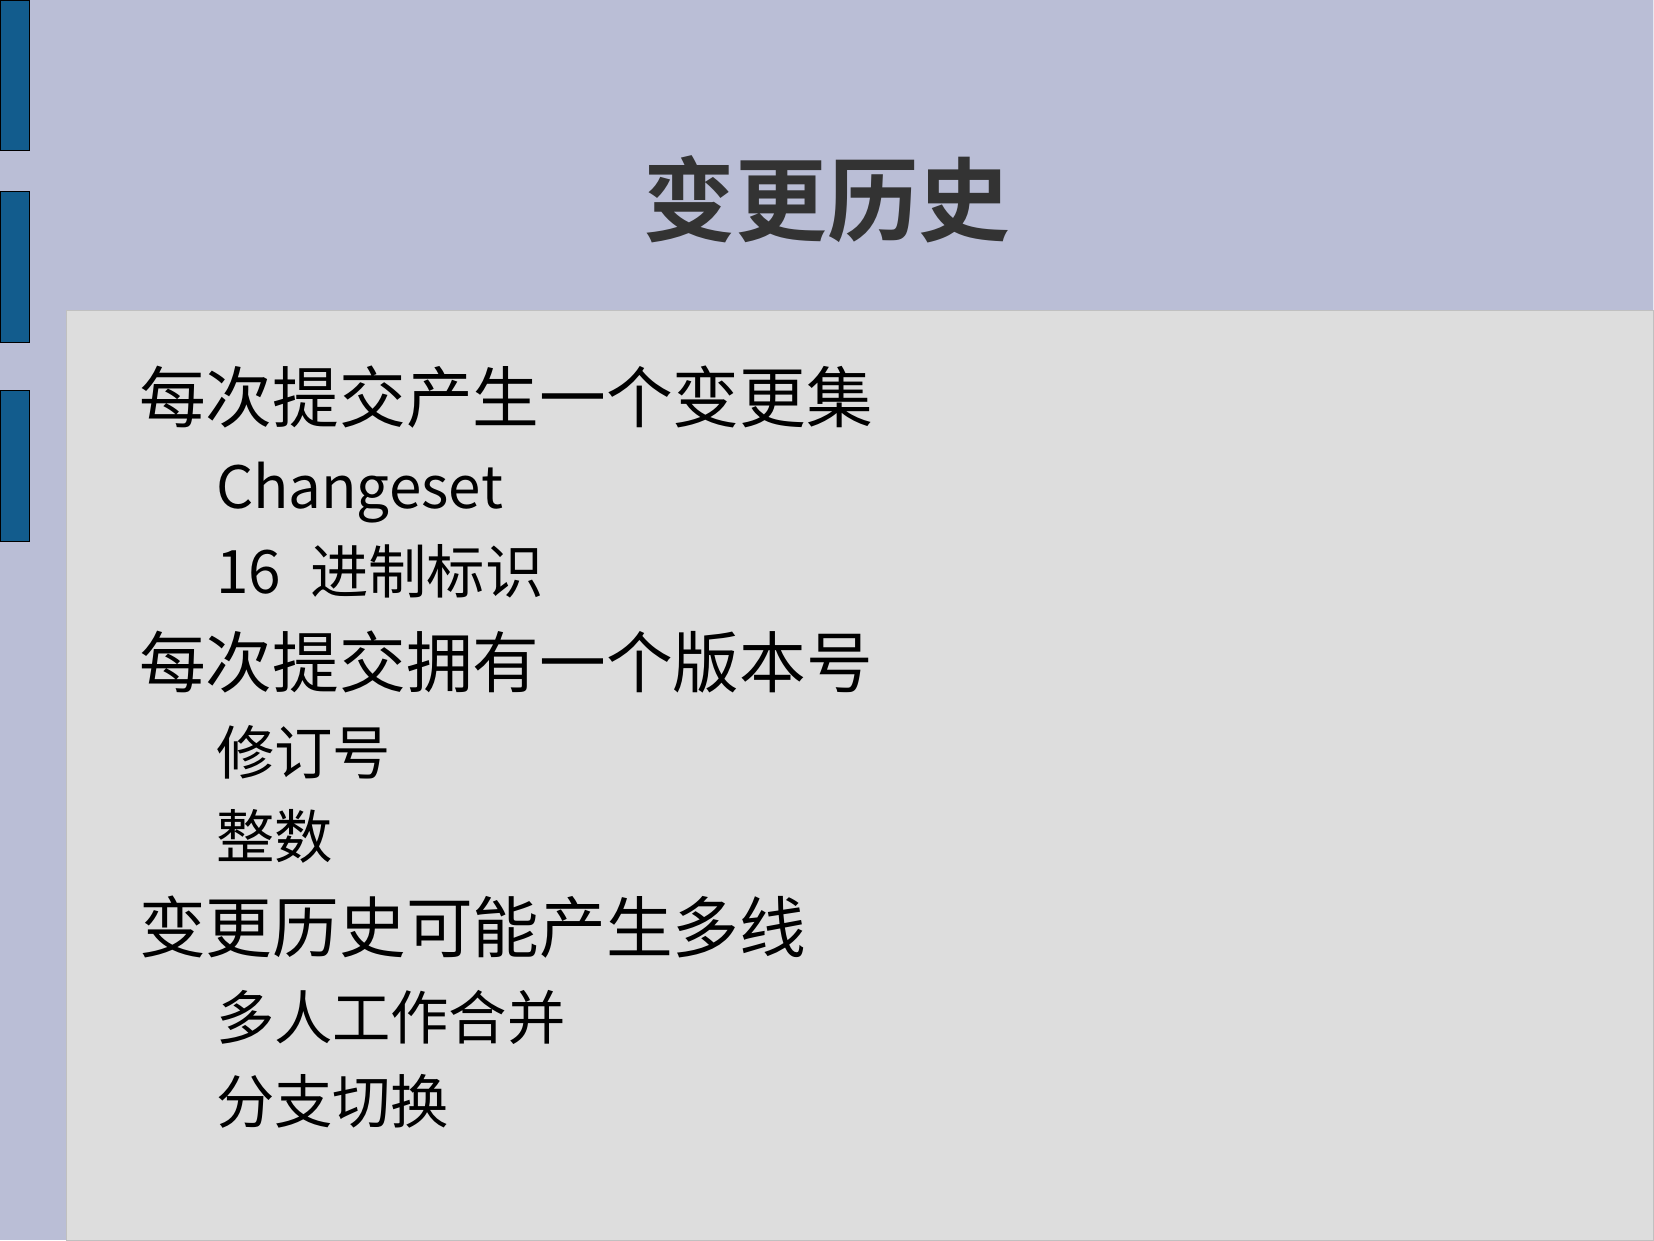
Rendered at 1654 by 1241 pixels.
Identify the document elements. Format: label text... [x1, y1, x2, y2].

list 每次提交产生一个变更集 Changeset 16 进制标识 每次提交拥有一个版本号 修订号 整数 变更历史可能产生多线 多人工作合并 分支切换 [121, 344, 1534, 1127]
title 变更历史 [121, 91, 1534, 299]
